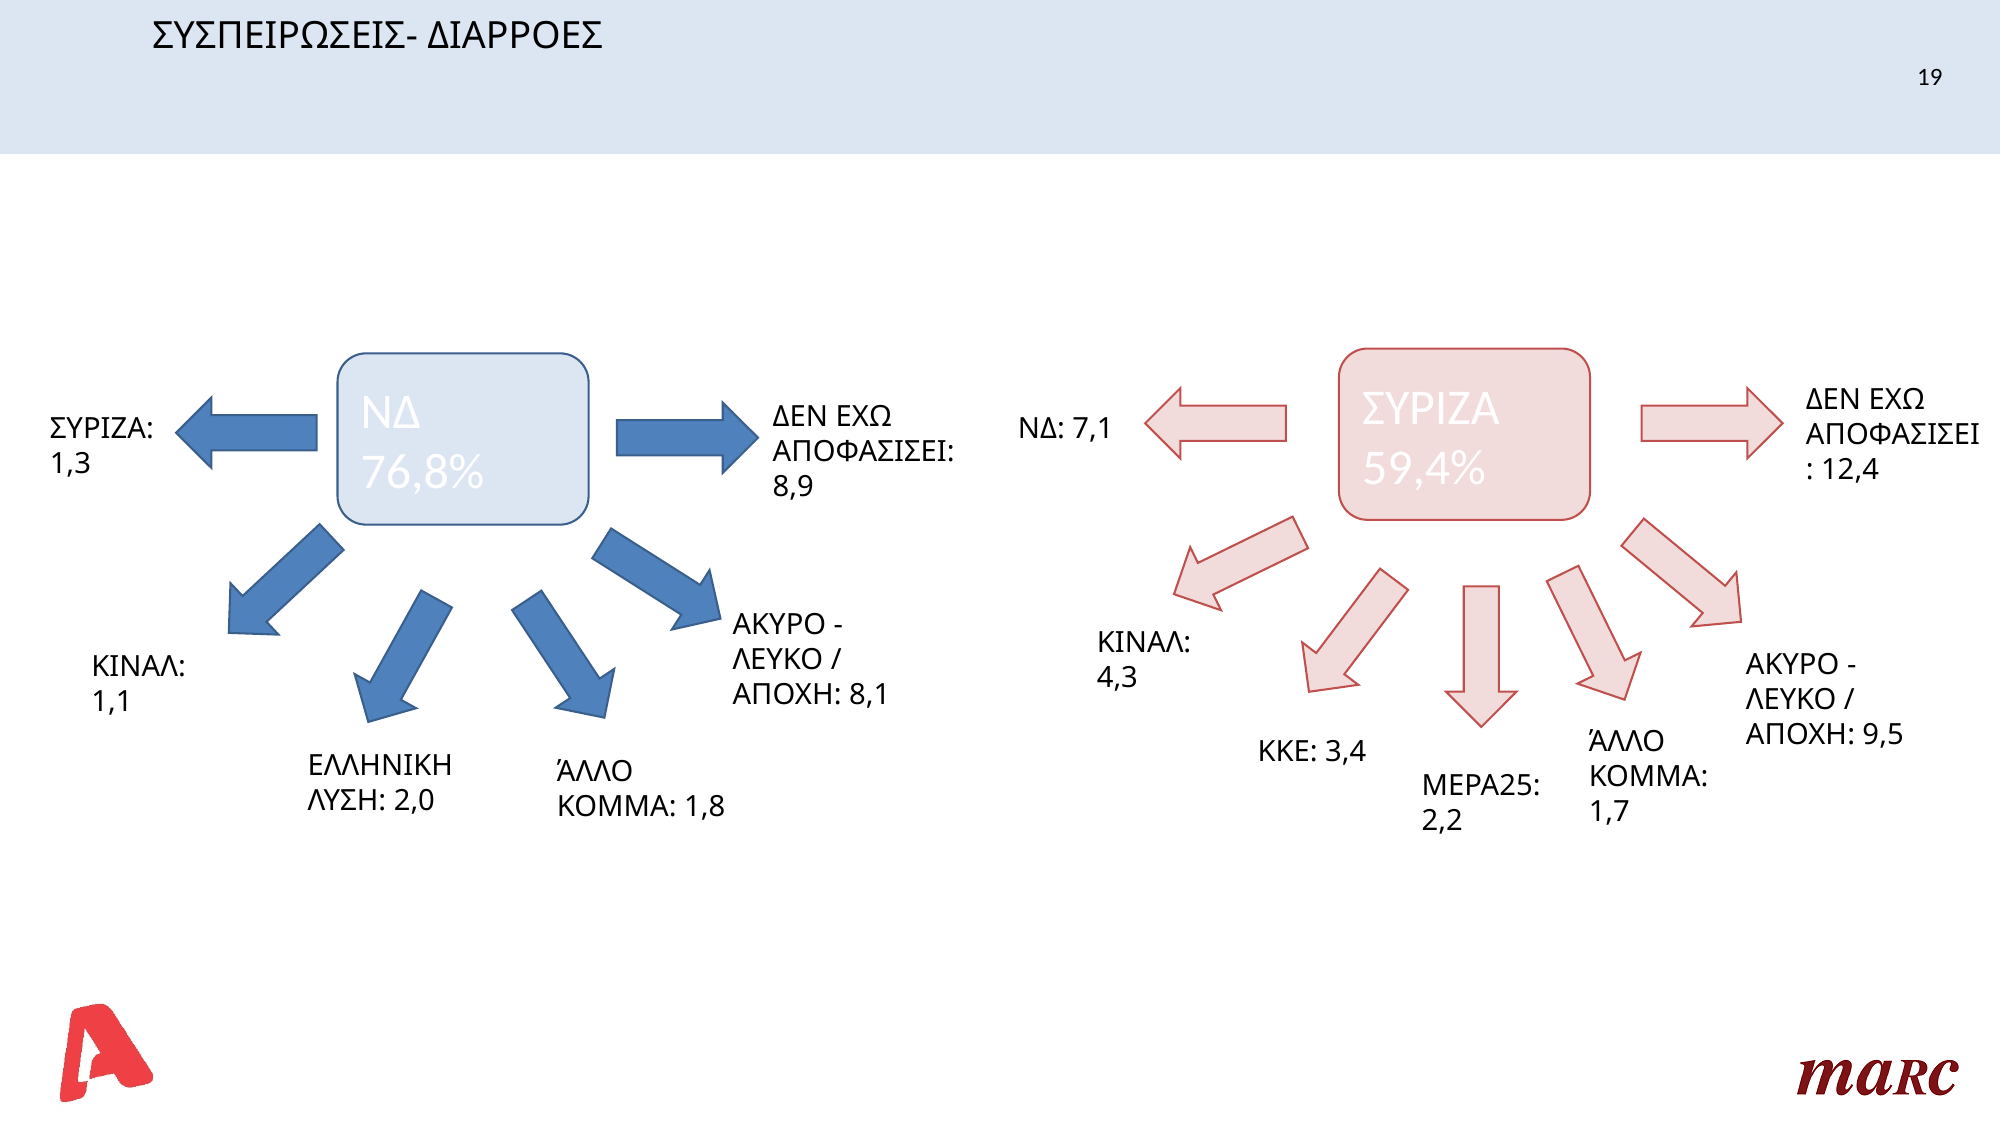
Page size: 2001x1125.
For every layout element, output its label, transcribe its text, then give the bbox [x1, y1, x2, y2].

text_box [1621, 518, 1742, 627]
text_box ΔΕΝ ΕΧΩ ΑΠΟΦΑΣΙΣΕΙ: 8,9 [758, 389, 993, 510]
text_box [1145, 388, 1286, 459]
text_box ΕΛΛΗΝΙΚΗ ΛΥΣΗ: 2,0 [292, 738, 495, 824]
text_box [617, 402, 759, 473]
text_box [176, 397, 317, 468]
text_box ΆΛΛΟ ΚΟΜΜΑ: 1,8 [542, 744, 744, 830]
picture [1784, 1049, 1972, 1103]
text_box ΜΕΡΑ25: 2,2 [1406, 759, 1571, 845]
text_box ΔΕΝ ΕΧΩ ΑΠΟΦΑΣΙΣΕΙ: 12,4 [1791, 373, 2000, 493]
text_box ΚΚΕ: 3,4 [1242, 725, 1407, 776]
text_box [1546, 565, 1641, 700]
text_box [1302, 568, 1409, 692]
text_box [512, 590, 615, 718]
text_box <αριθμός> [1863, 9, 1998, 142]
text_box [1446, 586, 1517, 727]
text_box [354, 590, 452, 722]
text_box [1174, 516, 1309, 611]
title ΣΥΣΠΕΙΡΩΣΕΙΣ- ΔΙΑΡΡΟΕΣ [137, 9, 1863, 142]
text_box ΚΙΝΑΛ: 1,1 [76, 639, 279, 725]
text_box ΆΛΛΟ ΚΟΜΜΑ: 1,7 [1574, 715, 1738, 835]
text_box [1641, 388, 1783, 459]
text_box ΑΚΥΡΟ - ΛΕΥΚΟ / ΑΠΟΧΗ: 8,1 [717, 597, 953, 718]
picture [0, 978, 201, 1121]
text_box [228, 524, 344, 635]
text_box ΑΚΥΡΟ - ΛΕΥΚΟ / ΑΠΟΧΗ: 9,5 [1731, 638, 1933, 758]
text_box [592, 528, 717, 630]
text_box ΣΥΡΙΖΑ: 1,3 [34, 402, 188, 487]
text_box ΝΔ: 7,1 [1003, 401, 1156, 452]
text_box ΣΥΡΙΖΑ 59,4% [1338, 348, 1591, 520]
text_box ΚΙΝΑΛ: 4,3 [1082, 615, 1249, 701]
text_box ΝΔ 76,8% [337, 353, 589, 525]
